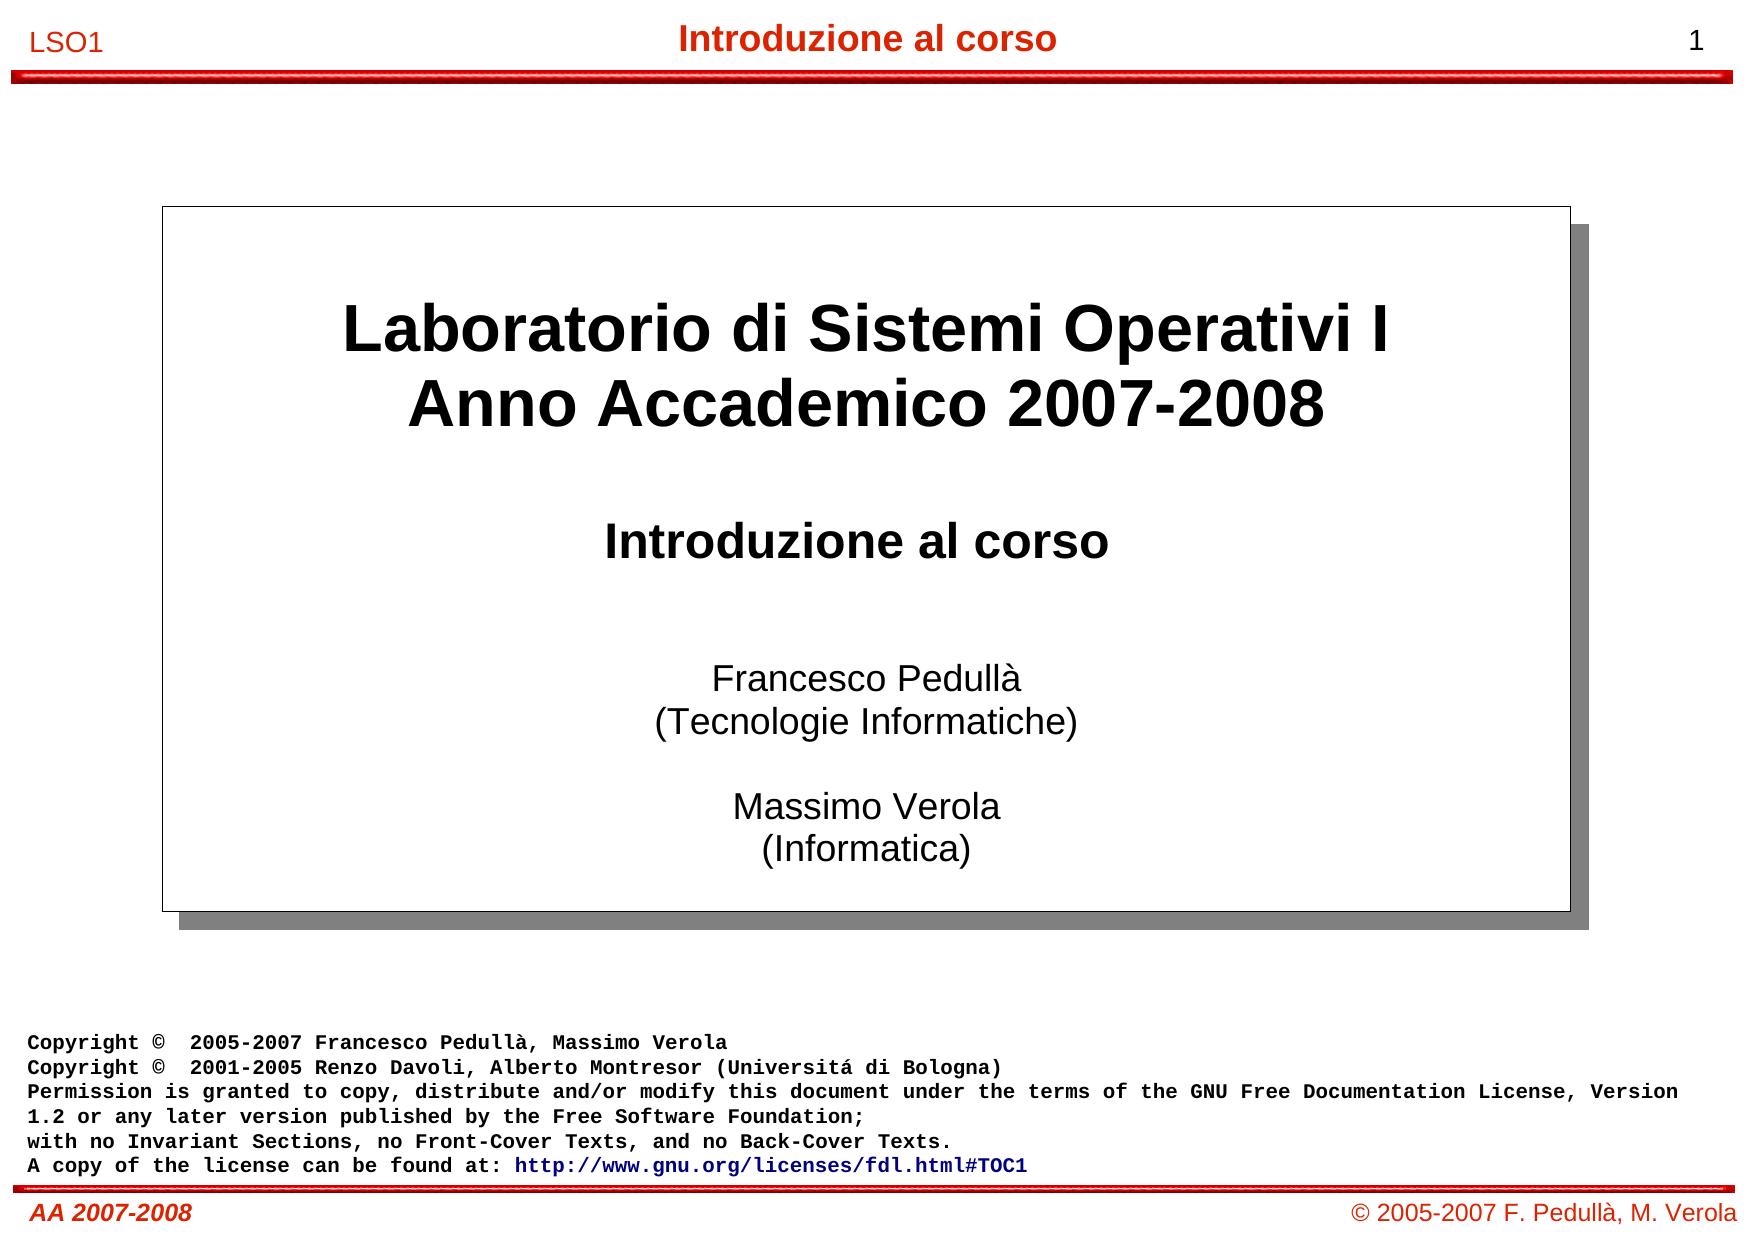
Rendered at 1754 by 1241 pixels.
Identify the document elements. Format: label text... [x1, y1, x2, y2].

text_box Copyright © 2005-2007 Francesco Pedullà, Massimo Verola Copyright © 2001-2005 Renzo Davoli, Alberto Montresor (Universitá di Bologna) Permission is granted to copy, distribute and/or modify this document under the terms of the GNU Free Documentation License, Version 1.2 or any later version published by the Free Software Foundation; with no Invariant Sections, no Front-Cover Texts, and no Back-Cover Texts. A copy of the license can be found at: http://www.gnu.org/licenses/fdl.html#TOC1 [27, 1031, 1716, 1182]
text_box Laboratorio di Sistemi Operativi I Anno Accademico 2007-2008 Introduzione al corso Francesco Pedullà (Tecnologie Informatiche) Massimo Verola (Informatica) [162, 206, 1571, 912]
picture [11, 70, 1733, 84]
picture [13, 1185, 1735, 1193]
